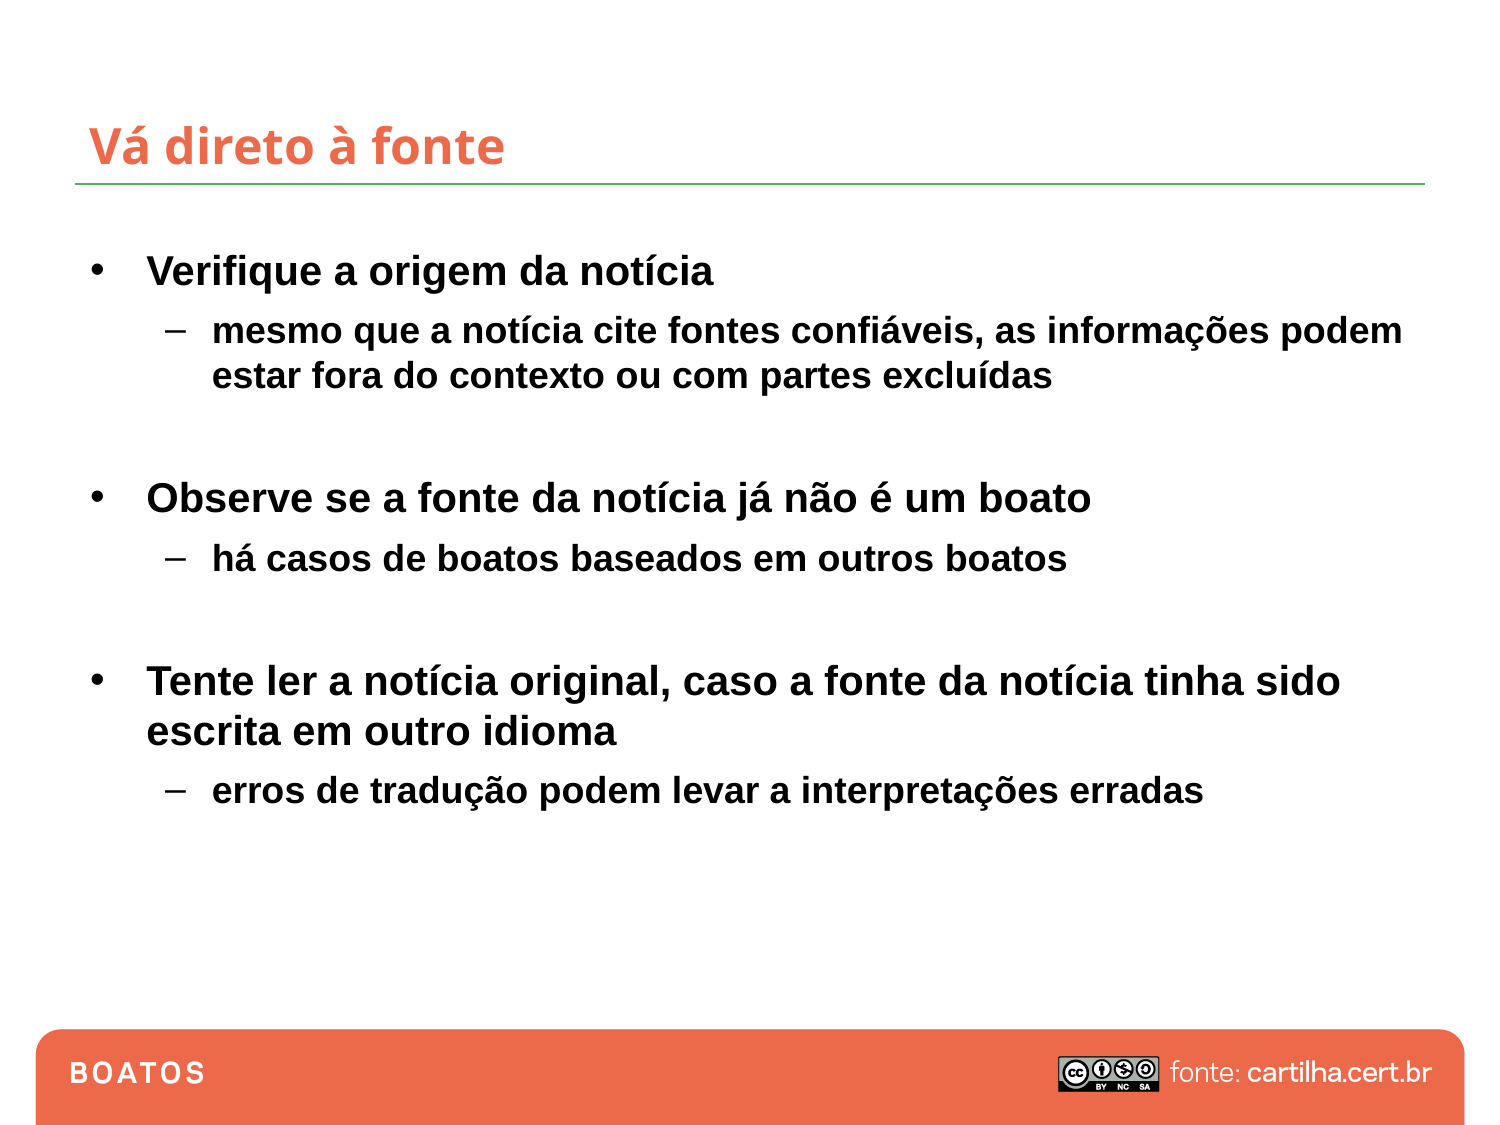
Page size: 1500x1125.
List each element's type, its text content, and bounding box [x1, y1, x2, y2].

list Verifique a origem da notícia mesmo que a notícia cite fontes confiáveis, as informações podem estar fora do contexto ou com partes excluídas Observe se a fonte da notícia já não é um boato há casos de boatos baseados em outros boatos Tente ler a notícia original, caso a fonte da notícia tinha sido escrita em outro idioma erros de tradução podem levar a interpretações erradas [75, 236, 1425, 979]
title Vá direto à fonte [75, 54, 1425, 182]
picture [0, 0, 1500, 1125]
